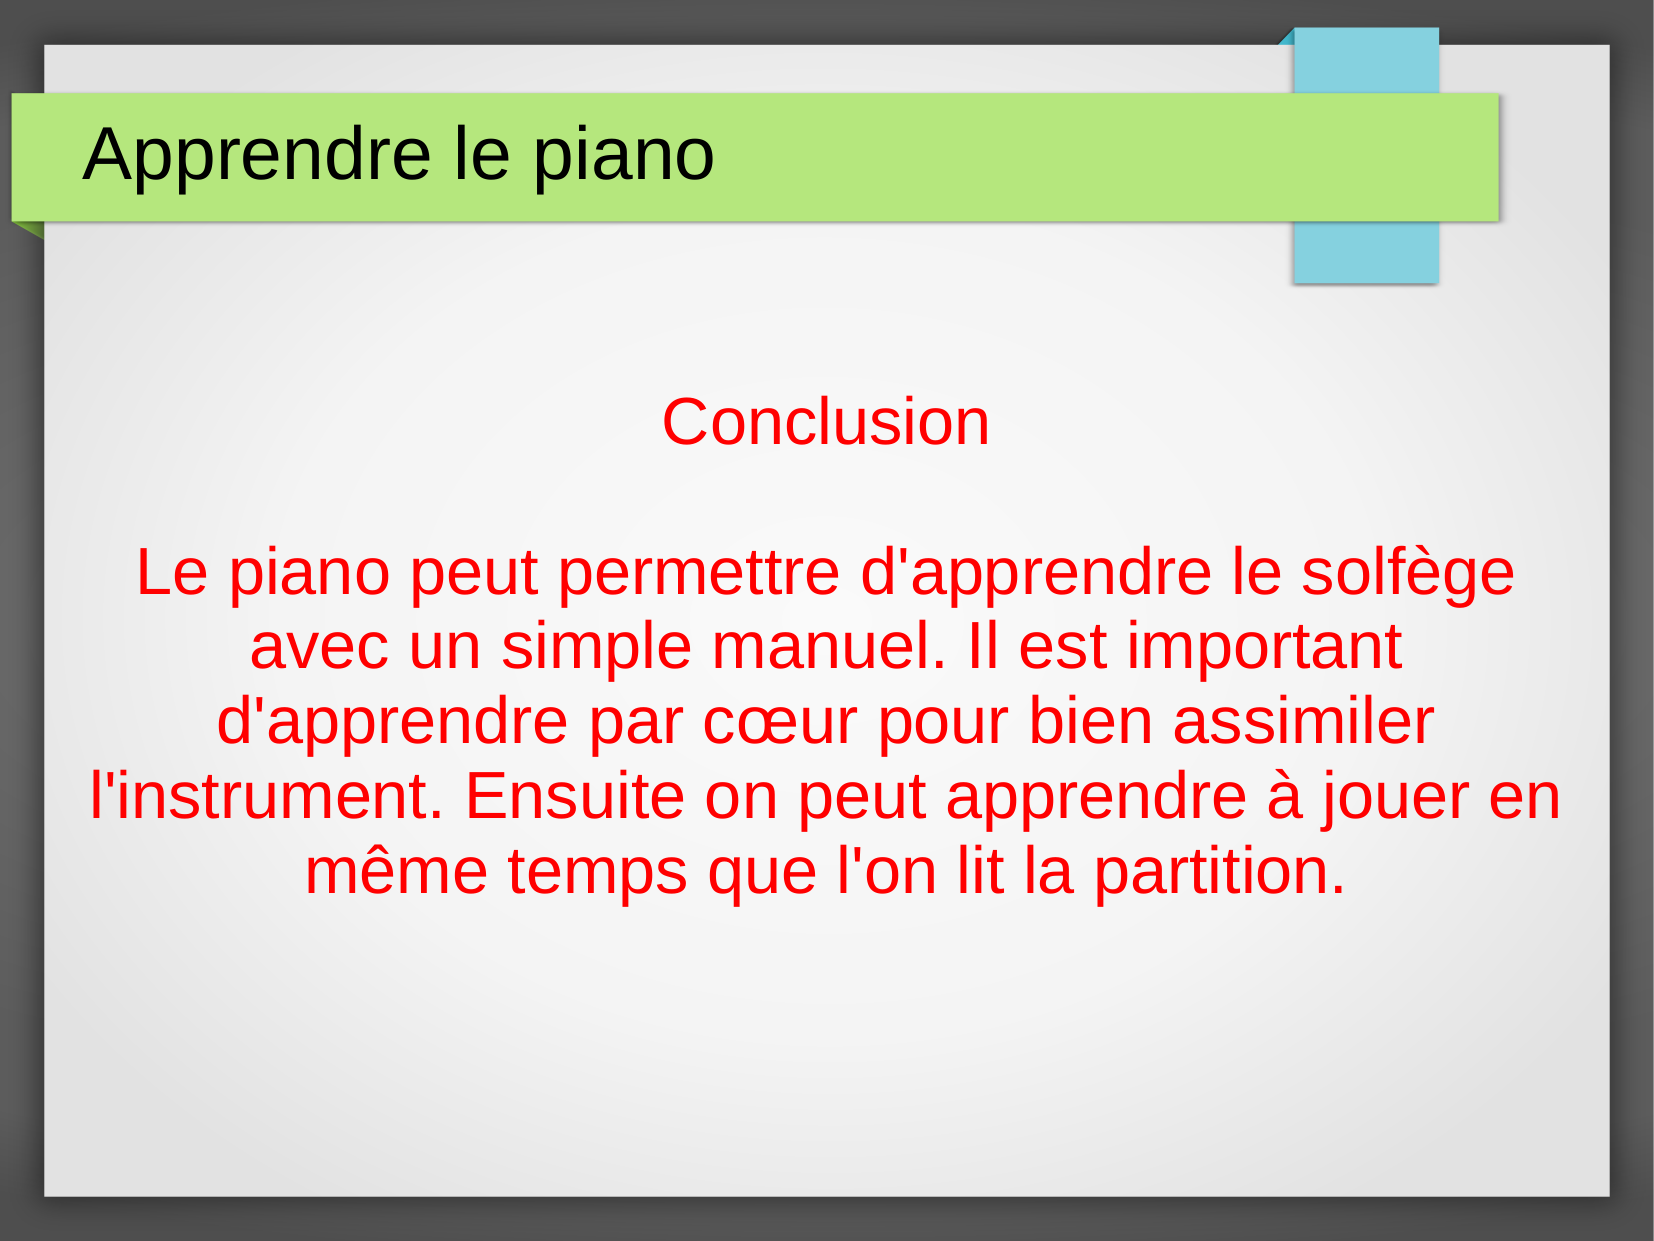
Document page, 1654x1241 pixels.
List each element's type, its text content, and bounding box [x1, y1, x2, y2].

picture [0, 0, 1654, 1241]
title Apprendre le piano [82, 94, 1264, 213]
subtitle Conclusion Le piano peut permettre d'apprendre le solfège avec un simple manuel. Il est important d'apprendre par cœur pour bien assimiler l'instrument. Ensuite on peut apprendre à jouer en même temps que l'on lit la partition. [82, 236, 1571, 1206]
